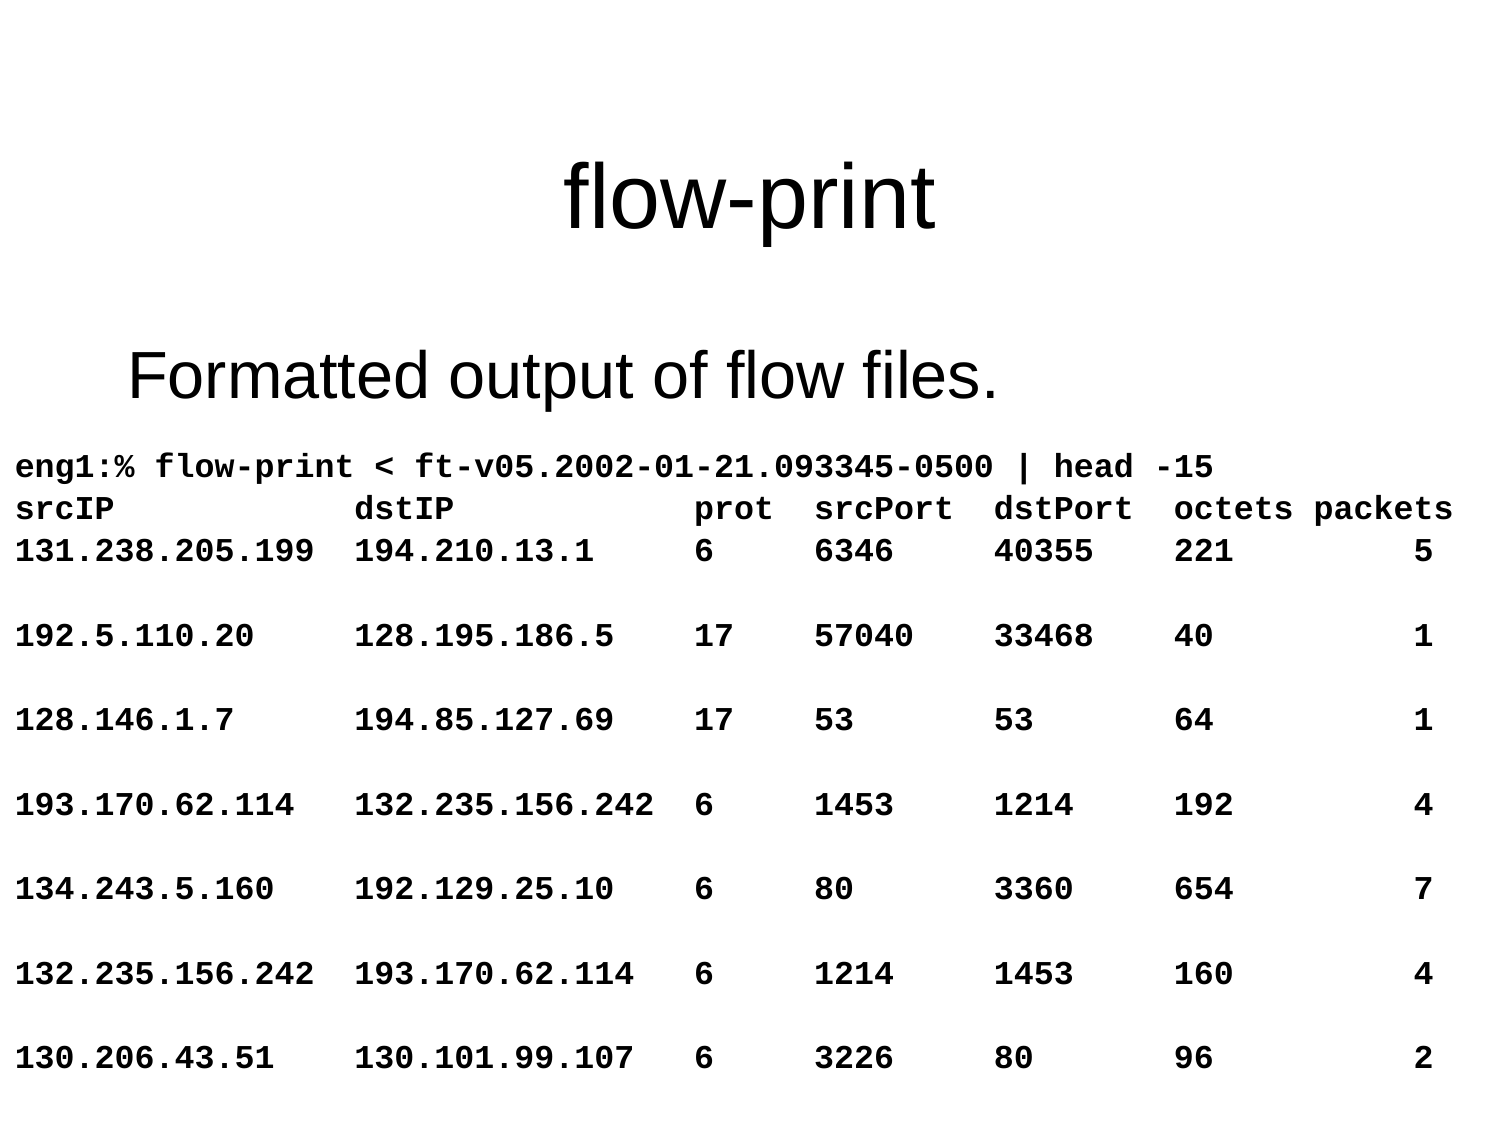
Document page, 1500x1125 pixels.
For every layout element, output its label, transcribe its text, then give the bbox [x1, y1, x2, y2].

text_box eng1:% flow-print < ft-v05.2002-01-21.093345-0500 | head -15 srcIP dstIP prot srcPort dstPort octets packets 131.238.205.199 194.210.13.1 6 6346 40355 221 5 192.5.110.20 128.195.186.5 17 57040 33468 40 1 128.146.1.7 194.85.127.69 17 53 53 64 1 193.170.62.114 132.235.156.242 6 1453 1214 192 4 134.243.5.160 192.129.25.10 6 80 3360 654 7 132.235.156.242 193.170.62.114 6 1214 1453 160 4 130.206.43.51 130.101.99.107 6 3226 80 96 2 206.244.141.3 128.163.62.17 6 35593 80 739 10 206.244.141.3 128.163.62.17 6 35594 80 577 6 212.33.84.160 132.235.152.47 6 1447 1214 192 4 132.235.157.187 164.58.150.166 6 1214 56938 81 2 129.1.246.97 152.94.20.214 6 4541 6346 912 10 132.235.152.47 212.33.84.160 6 1214 1447 160 4 130.237.131.52 130.101.9.20 6 1246 80 902 15 [0, 437, 1500, 1125]
list Formatted output of flow files. [112, 324, 1313, 437]
title flow-print [112, 99, 1388, 288]
